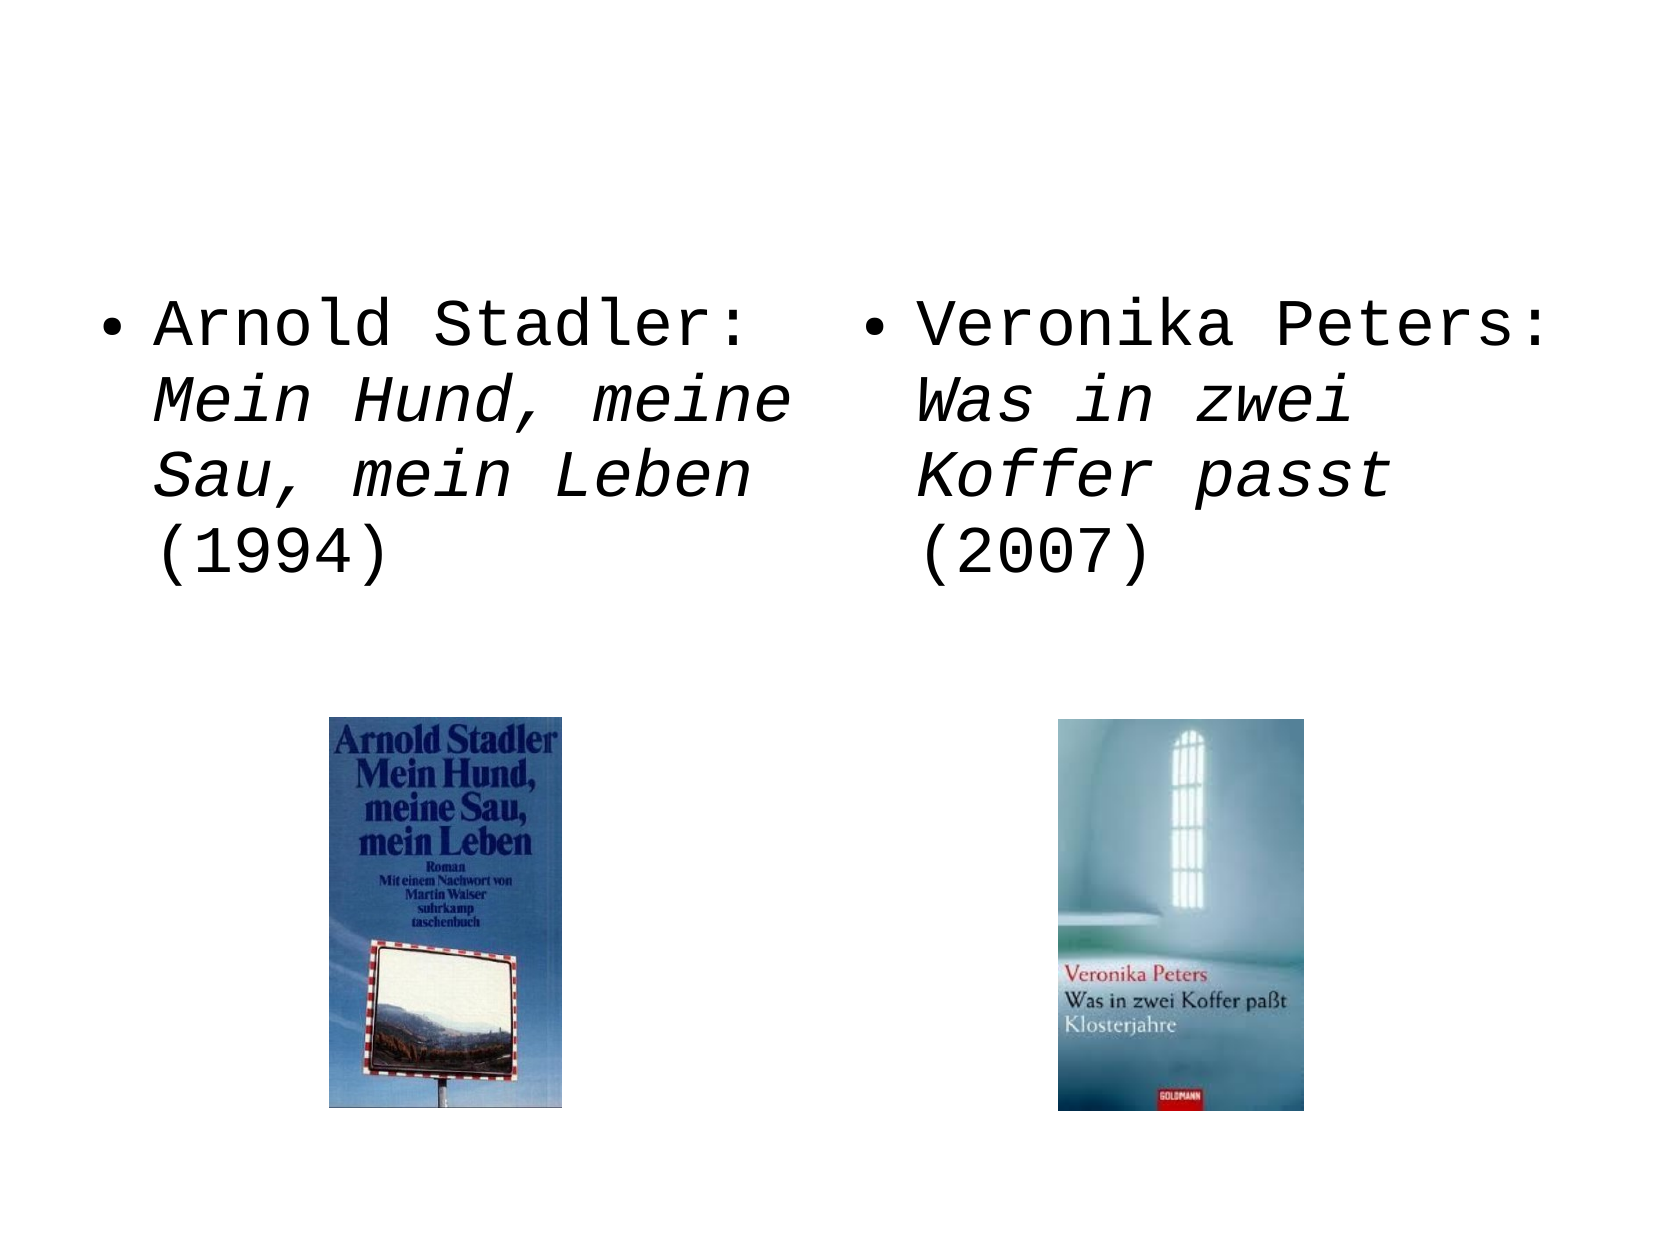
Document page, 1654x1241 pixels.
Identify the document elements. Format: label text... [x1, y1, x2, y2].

list Arnold Stadler: Mein Hund, meine Sau, mein Leben (1994) [82, 290, 809, 681]
picture [1058, 719, 1304, 1111]
picture [1058, 1100, 1120, 1111]
picture [329, 717, 562, 1109]
list Veronika Peters: Was in zwei Koffer passt (2007) [845, 290, 1572, 681]
